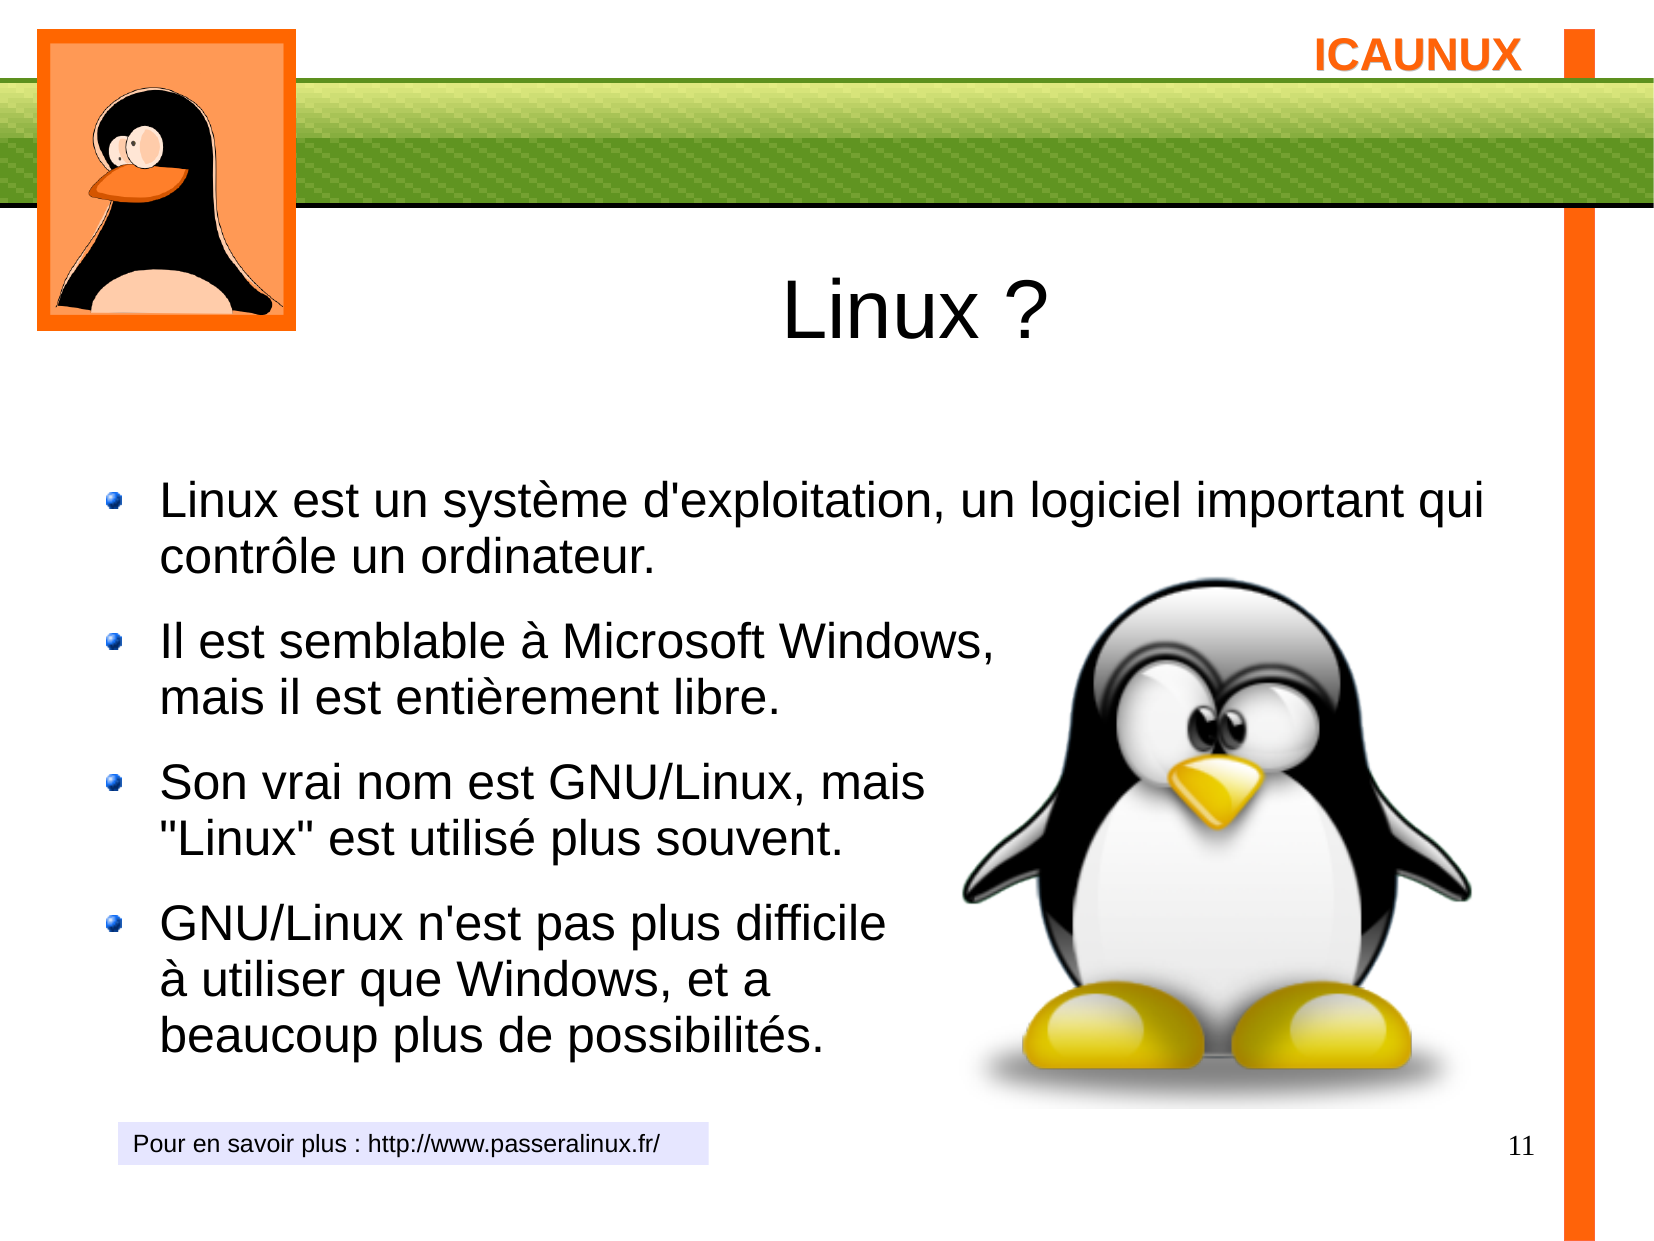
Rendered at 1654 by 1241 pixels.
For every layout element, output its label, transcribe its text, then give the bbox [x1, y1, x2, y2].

text_box Pour en savoir plus : http://www.passeralinux.fr/ [118, 1122, 709, 1165]
list Linux est un système d'exploitation, un logiciel important qui contrôle un ordinateur. Il est semblable à Microsoft Windows, mais il est entièrement libre. Son vrai nom est GNU/Linux, mais "Linux" est utilisé plus souvent. GNU/Linux n'est pas plus difficile à utiliser que Windows, et a beaucoup plus de possibilités. [88, 472, 1512, 1109]
picture [950, 575, 1485, 1109]
title Linux ? [324, 235, 1506, 384]
picture [0, 29, 1654, 331]
